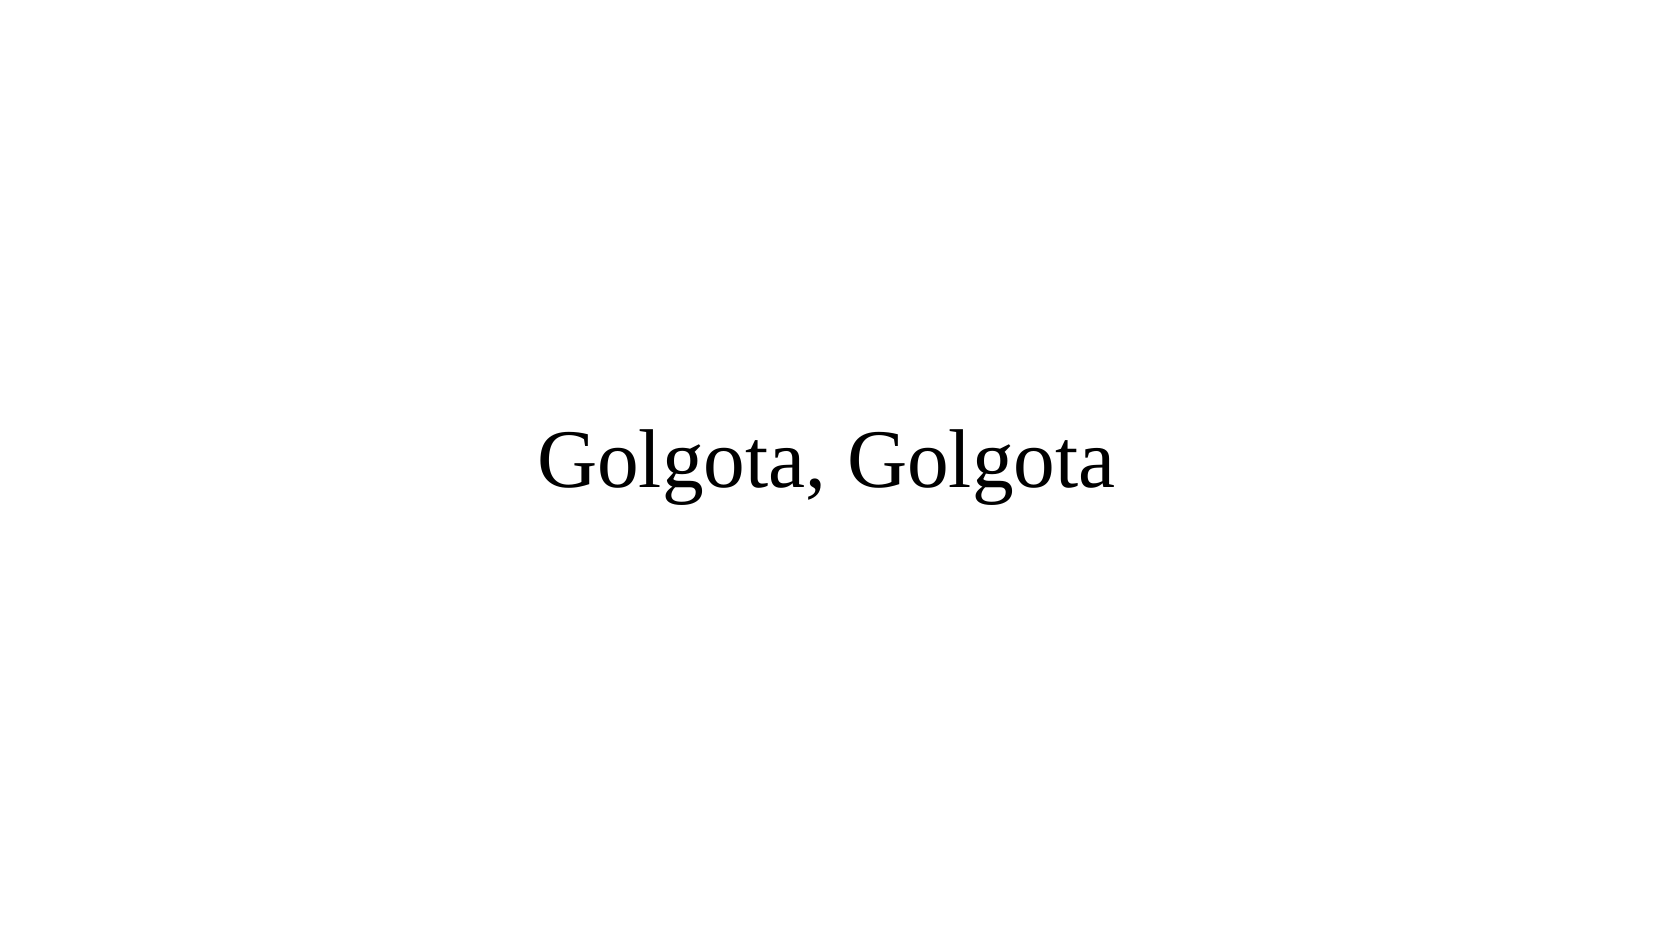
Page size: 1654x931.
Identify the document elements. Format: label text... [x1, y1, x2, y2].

subtitle Golgota, Golgota [0, 396, 1654, 505]
